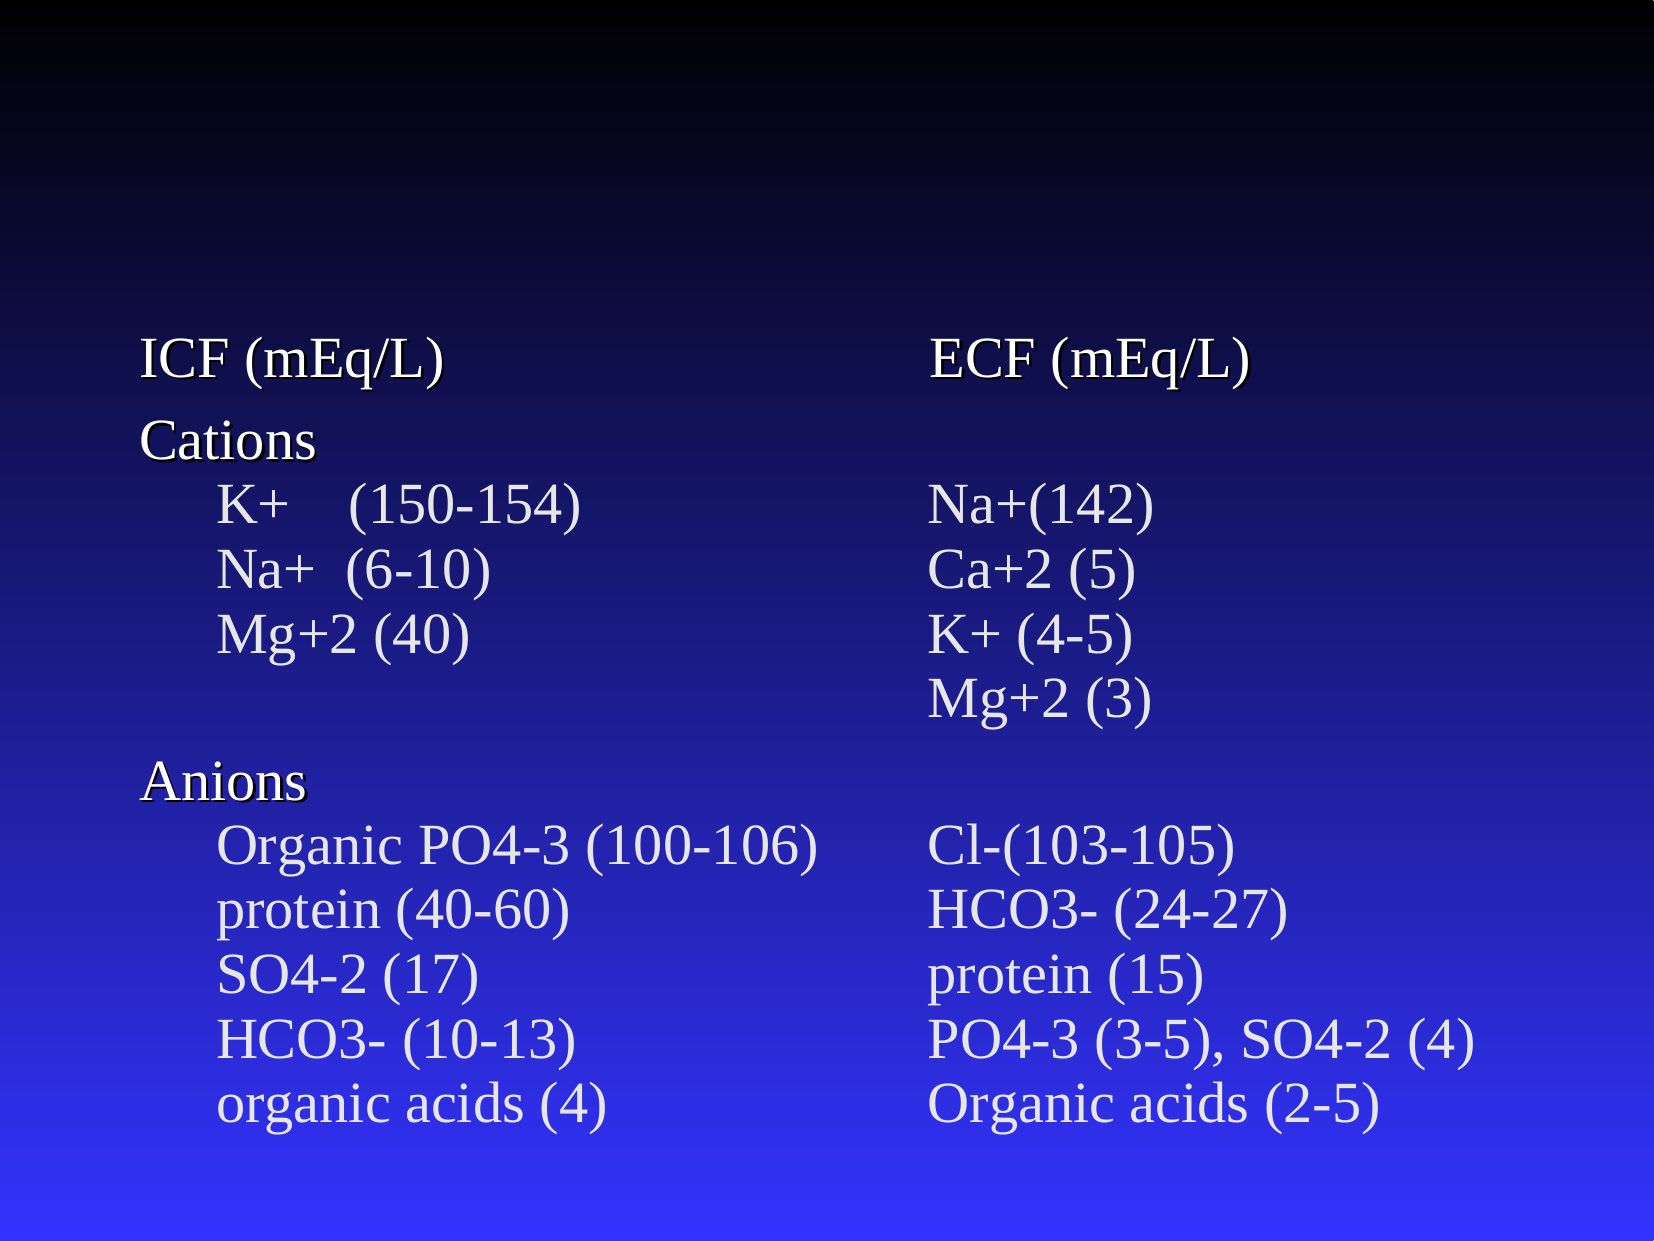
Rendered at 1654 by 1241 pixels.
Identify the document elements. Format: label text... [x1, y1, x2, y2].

list ICF (mEq/L) ECF (mEq/L) Cations K+ (150-154) Na+(142) Na+ (6-10) Ca+2 (5) Mg+2 (40) K+ (4-5) Mg+2 (3) Anions Organic PO4-3 (100-106) Cl-(103-105) protein (40-60) HCO3- (24-27) SO4-2 (17) protein (15) HCO3- (10-13) PO4-3 (3-5), SO4-2 (4) organic acids (4) Organic acids (2-5) [121, 322, 1561, 1213]
